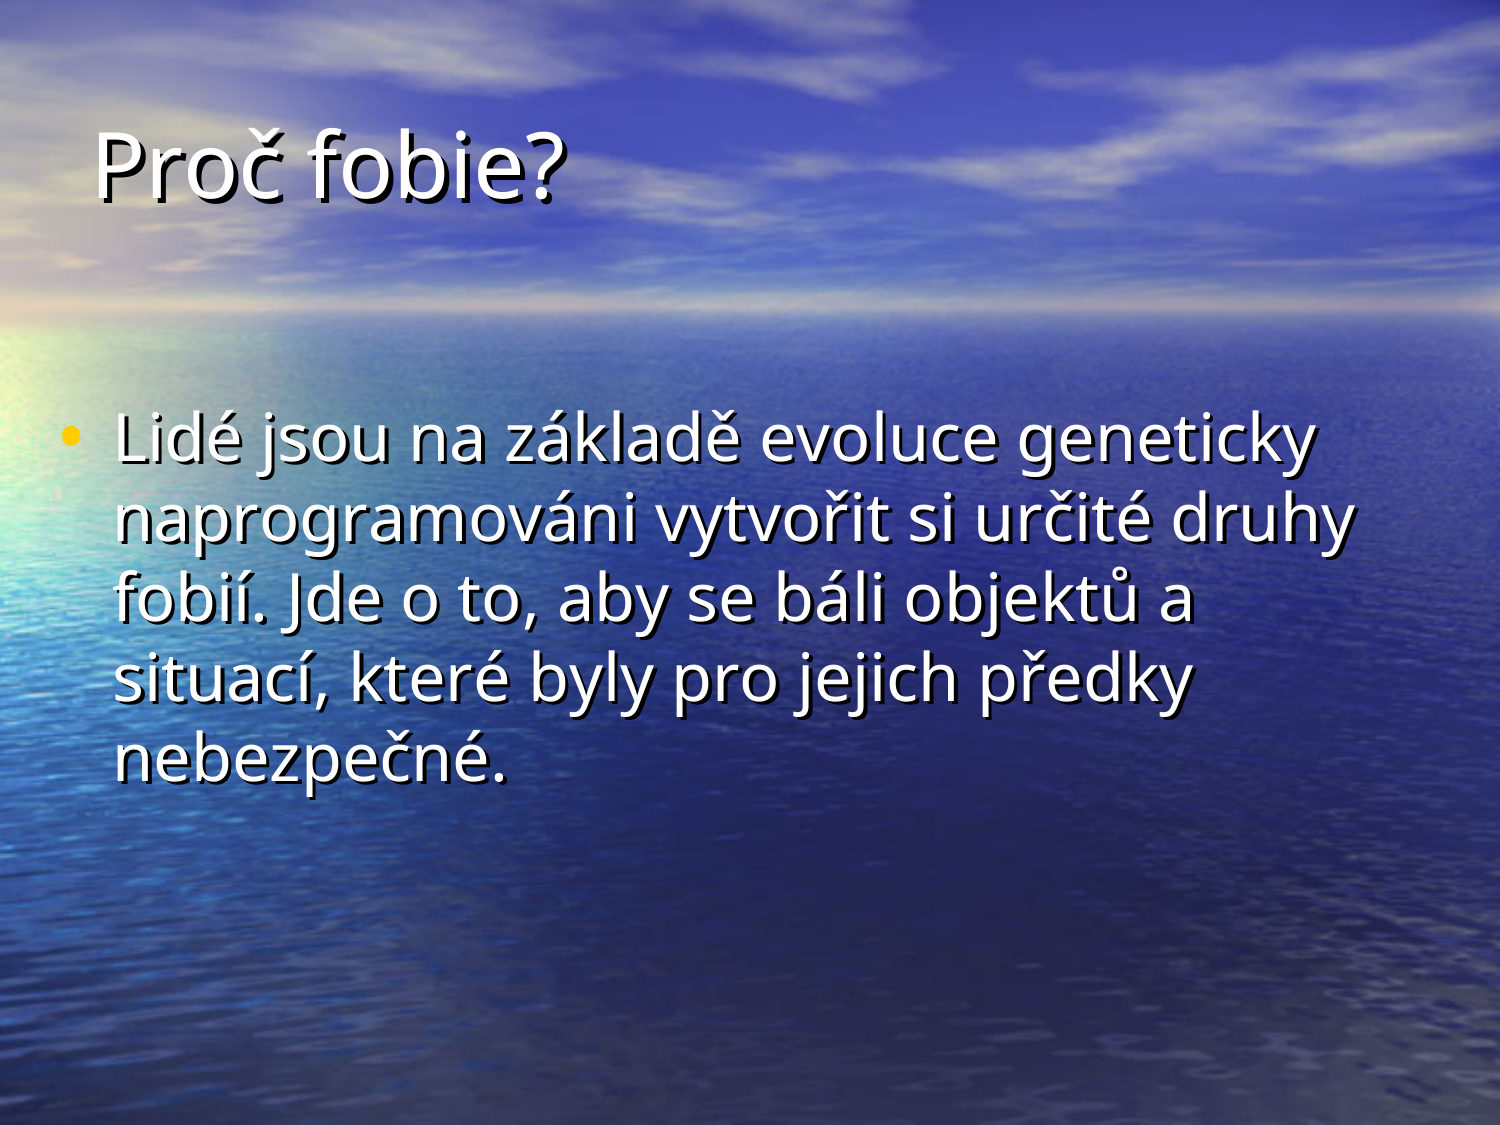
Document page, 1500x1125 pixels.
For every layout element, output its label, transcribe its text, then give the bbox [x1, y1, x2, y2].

title Proč fobie? [75, 47, 1426, 276]
list Lidé jsou na základě evoluce geneticky naprogramováni vytvořit si určité druhy fobií. Jde o to, aby se báli objektů a situací, které byly pro jejich předky nebezpečné. [41, 386, 1443, 1125]
picture [0, 0, 1500, 1125]
